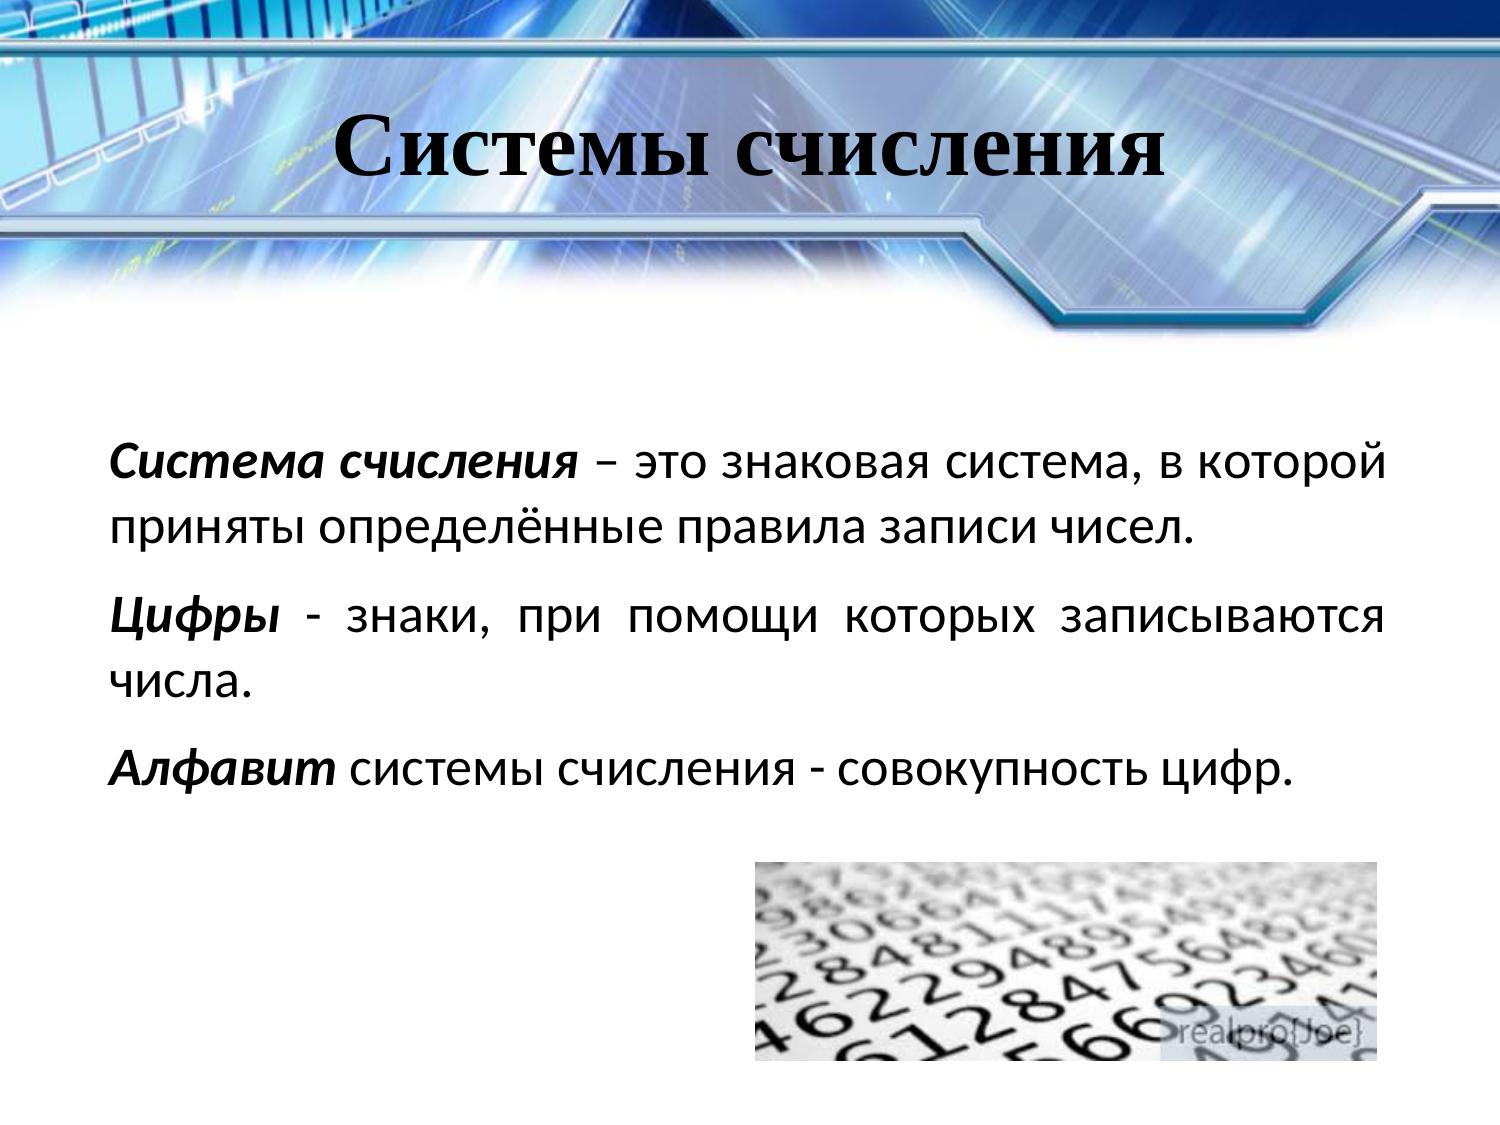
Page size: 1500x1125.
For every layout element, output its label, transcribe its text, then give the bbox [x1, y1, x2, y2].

title Системы счисления [75, 45, 1426, 233]
picture [0, 0, 1500, 1125]
text_box Система счисления – это знаковая система, в которой приняты определённые правила записи чисел. Цифры - знаки, при помощи которых записываются числа. Алфавит системы счисления - совокупность цифр. [94, 416, 1430, 888]
